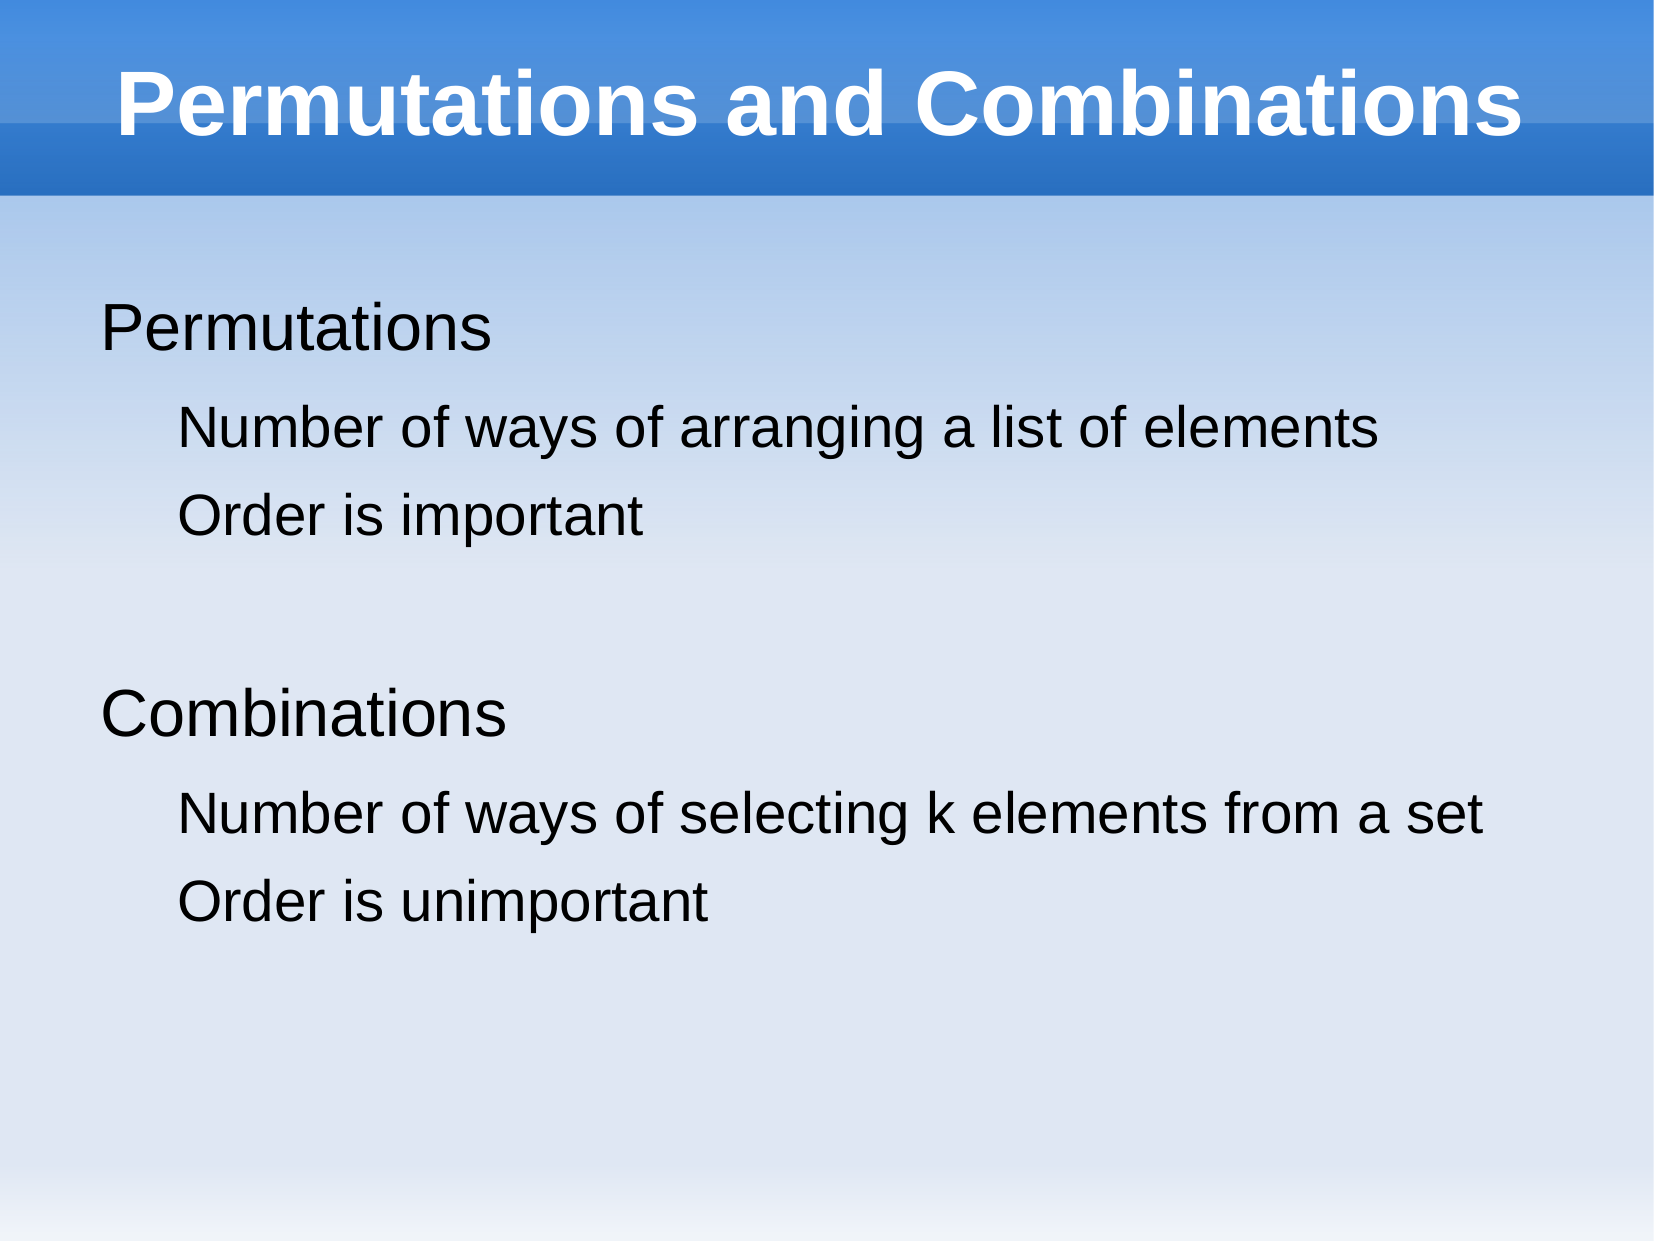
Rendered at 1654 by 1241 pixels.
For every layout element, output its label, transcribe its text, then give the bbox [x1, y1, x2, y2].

list Permutations Number of ways of arranging a list of elements Order is important Combinations Number of ways of selecting k elements from a set Order is unimportant [82, 290, 1571, 1094]
picture [0, 0, 1654, 1241]
title Permutations and Combinations [76, 0, 1565, 208]
